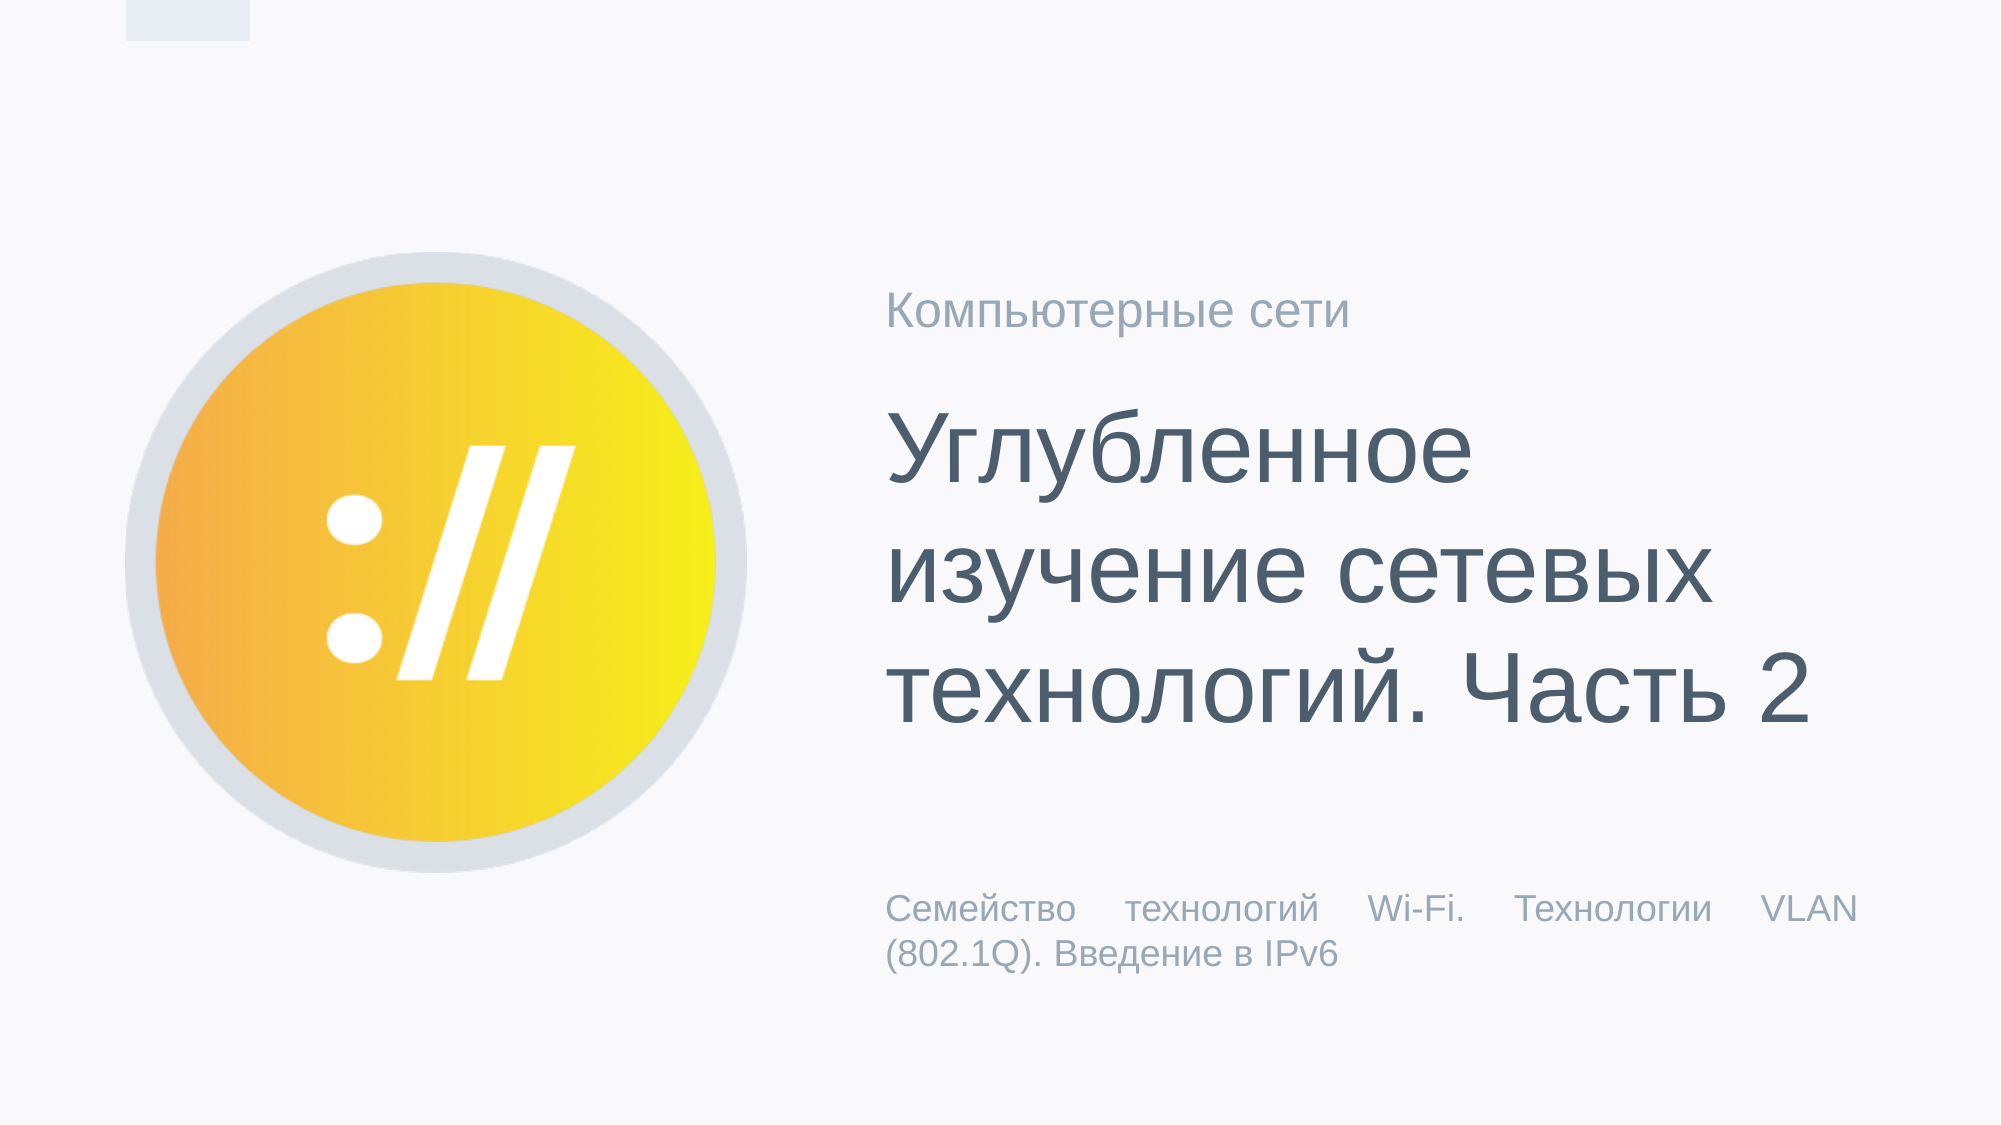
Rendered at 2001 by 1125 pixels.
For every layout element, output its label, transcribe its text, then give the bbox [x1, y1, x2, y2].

title Углубленное изучение сетевых технологий. Часть 2 [870, 374, 1875, 752]
subtitle Семейство технологий Wi-Fi. Технологии VLAN (802.1Q). Введение в IPv6 [870, 805, 1875, 1054]
text_box Компьютерные сети [870, 249, 1875, 374]
picture [125, 252, 747, 873]
